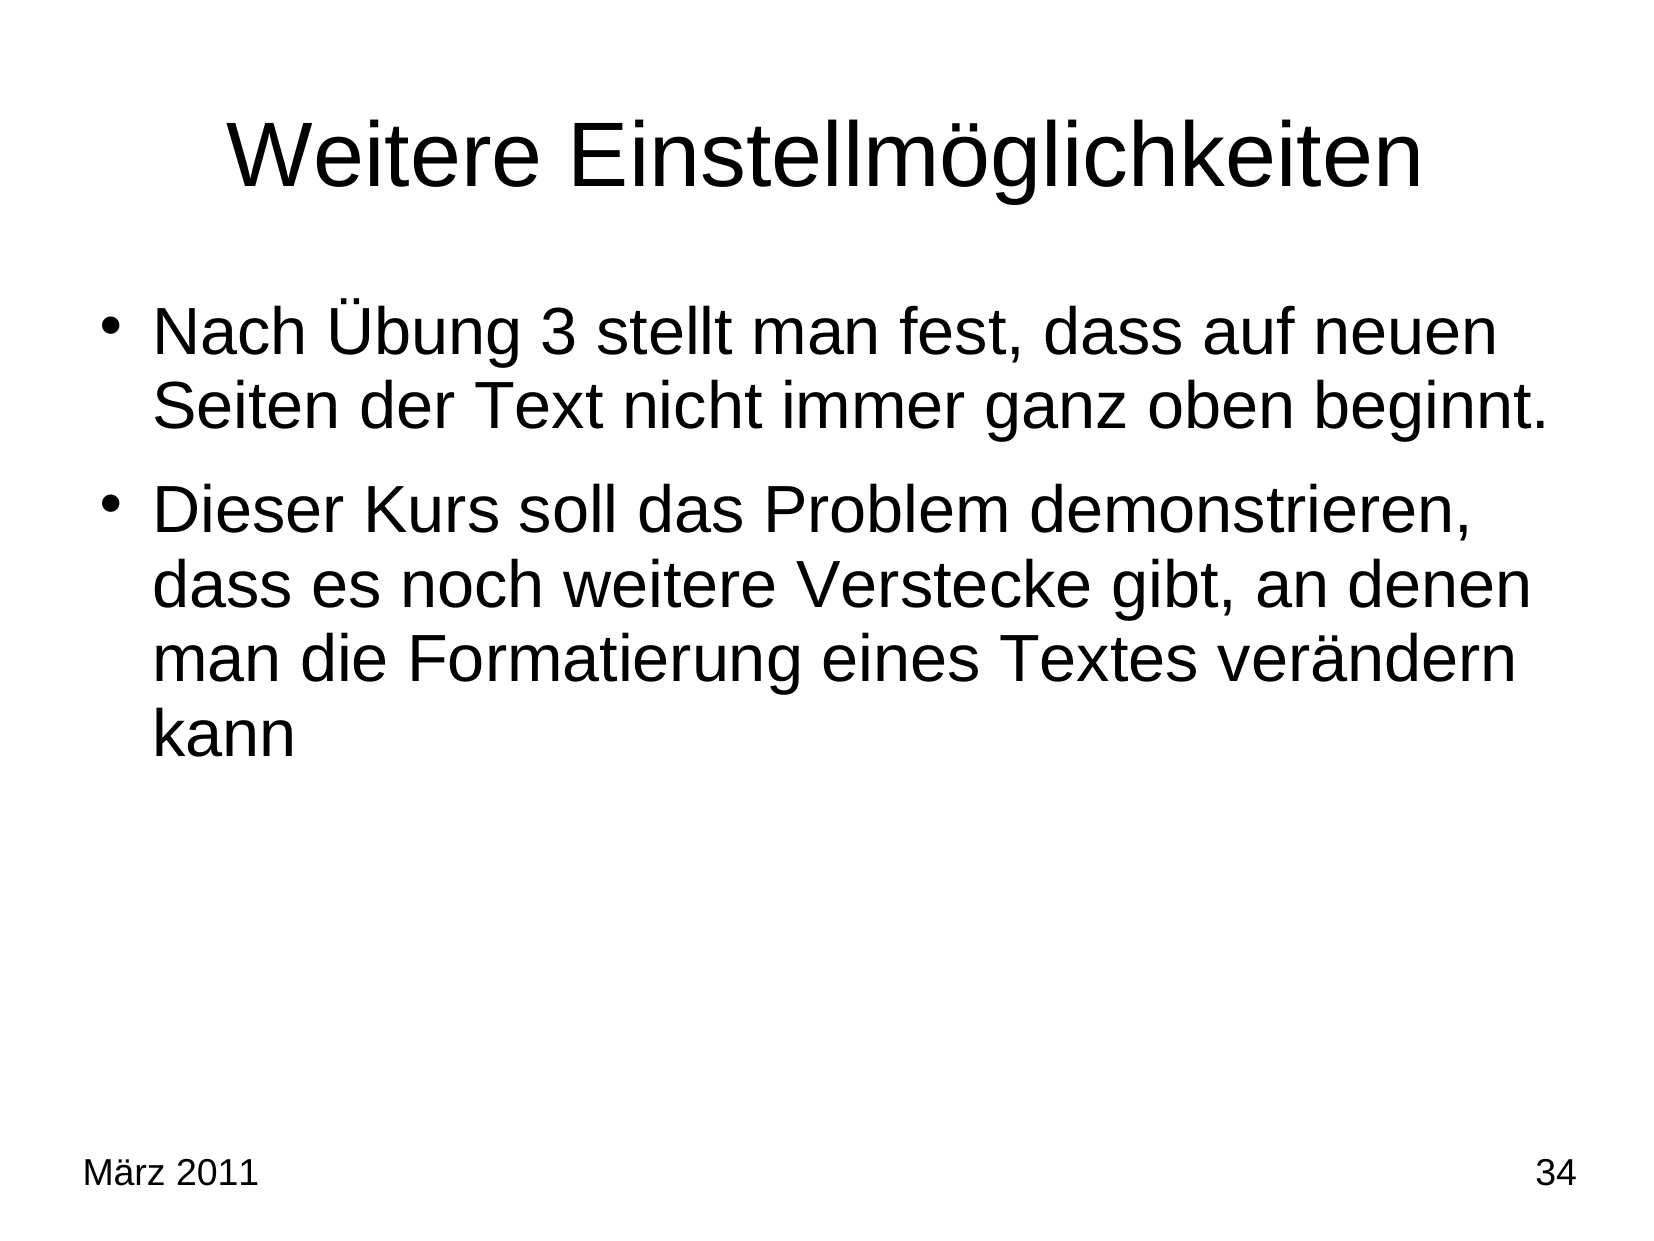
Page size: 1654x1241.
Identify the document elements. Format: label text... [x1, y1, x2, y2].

list Nach Übung 3 stellt man fest, dass auf neuen Seiten der Text nicht immer ganz oben beginnt. Dieser Kurs soll das Problem demonstrieren, dass es noch weitere Verstecke gibt, an denen man die Formatierung eines Textes verändern kann [82, 290, 1571, 1109]
title Weitere Einstellmöglichkeiten [82, 56, 1571, 249]
